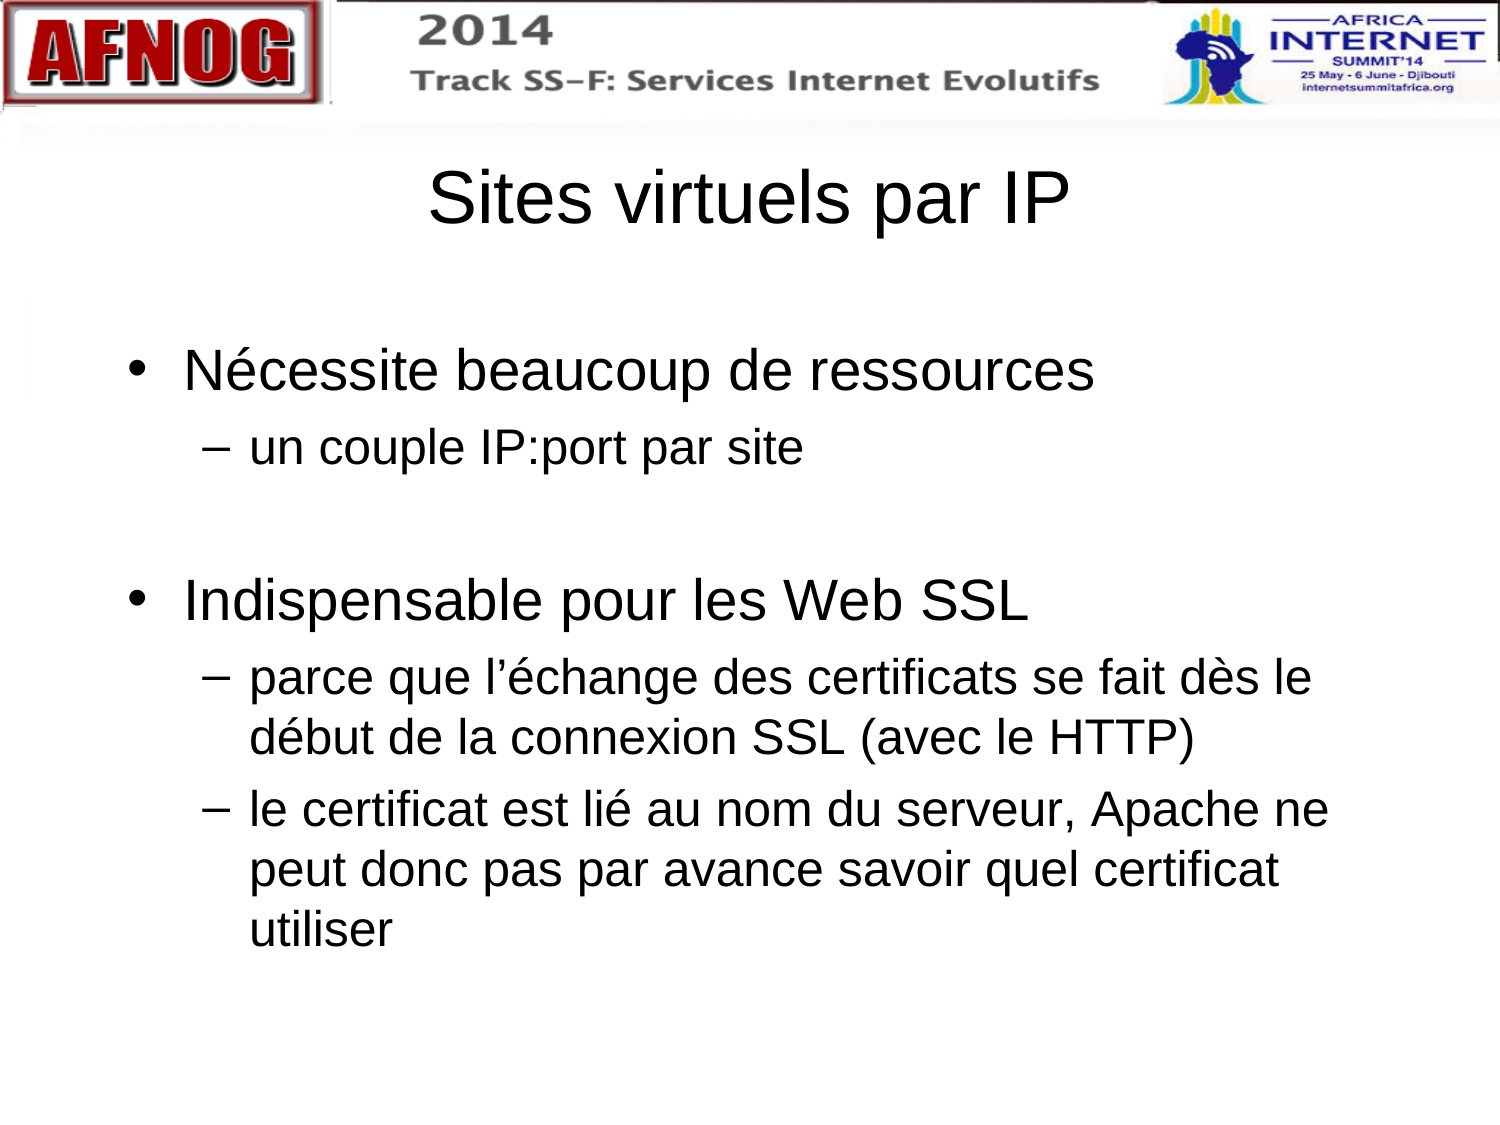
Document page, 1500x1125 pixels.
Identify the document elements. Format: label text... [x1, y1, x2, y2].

title Sites virtuels par IP [112, 99, 1388, 288]
picture [0, 0, 1500, 1125]
list Nécessite beaucoup de ressources un couple IP:port par site Indispensable pour les Web SSL parce que l’échange des certificats se fait dès le début de la connexion SSL (avec le HTTP) le certificat est lié au nom du serveur, Apache ne peut donc pas par avance savoir quel certificat utiliser [112, 324, 1388, 1000]
